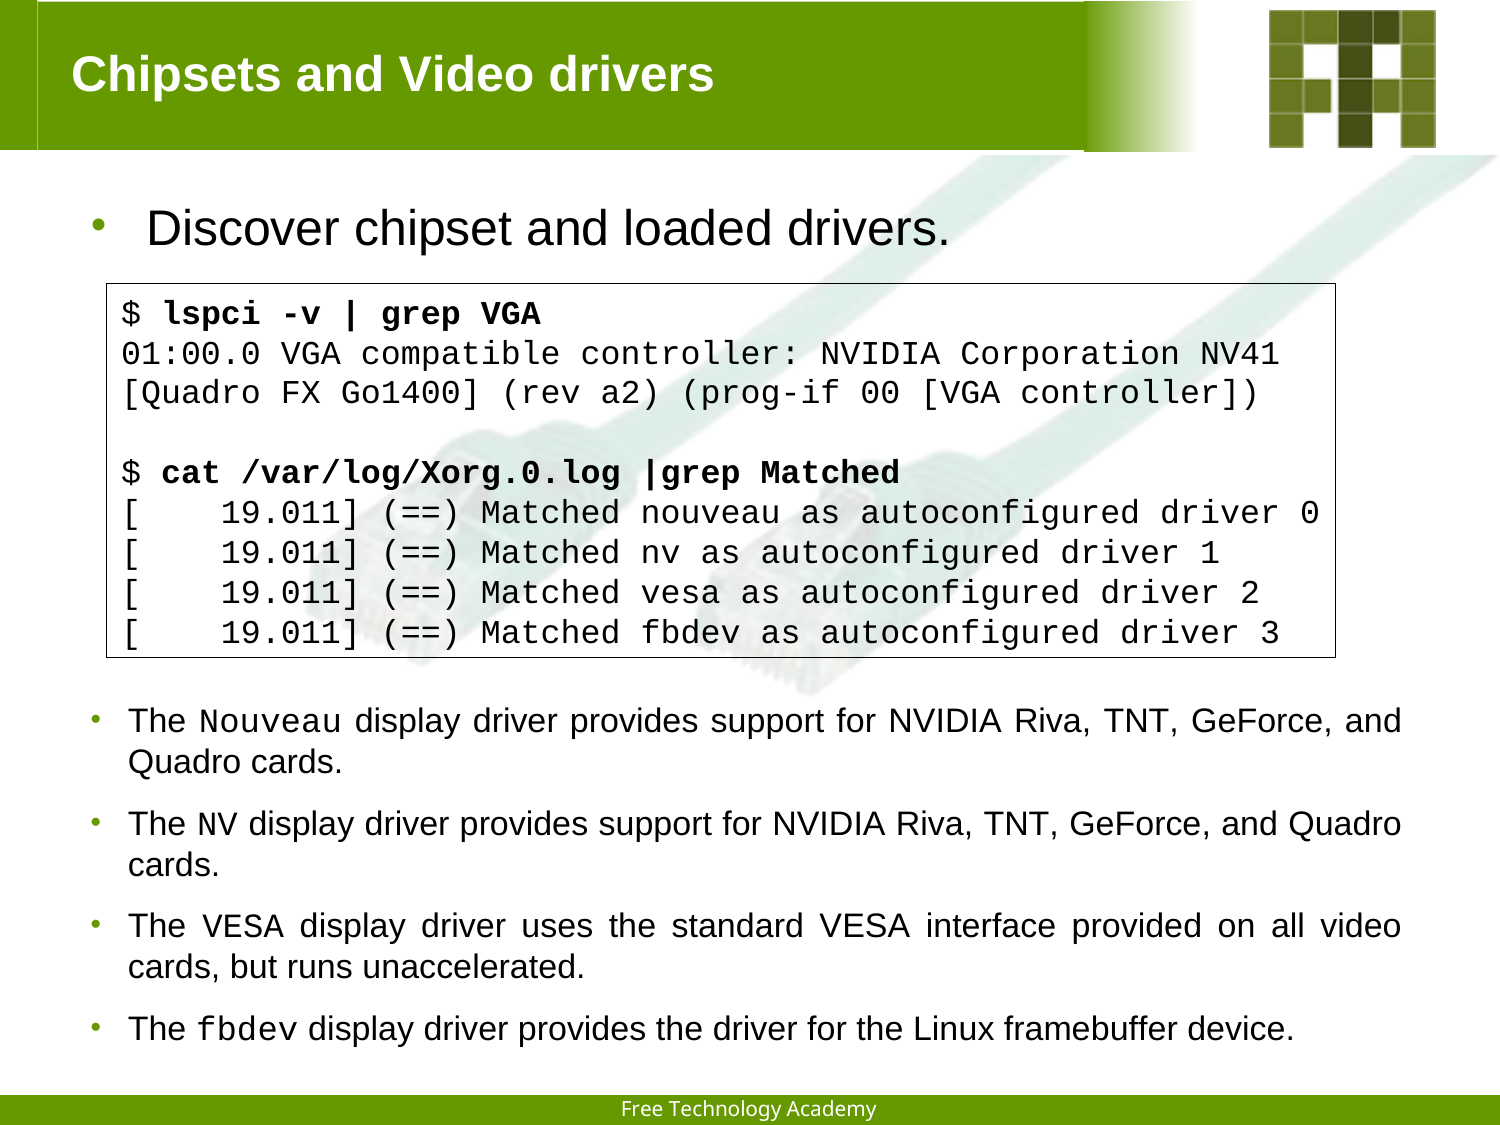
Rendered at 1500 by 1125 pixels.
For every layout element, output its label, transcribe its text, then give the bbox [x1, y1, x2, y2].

picture [1269, 10, 1436, 148]
list Discover chipset and loaded drivers. [75, 187, 1426, 690]
title Chipsets and Video drivers [56, 1, 1107, 152]
list The Nouveau display driver provides support for NVIDIA Riva, TNT, GeForce, and Quadro cards. The NV display driver provides support for NVIDIA Riva, TNT, GeForce, and Quadro cards. The VESA display driver uses the standard VESA interface provided on all video cards, but runs unaccelerated. The fbdev display driver provides the driver for the Linux framebuffer device. [75, 690, 1426, 1059]
text_box $ lspci -v | grep VGA 01:00.0 VGA compatible controller: NVIDIA Corporation NV41 [Quadro FX Go1400] (rev a2) (prog-if 00 [VGA controller]) $ cat /var/log/Xorg.0.log |grep Matched [ 19.011] (==) Matched nouveau as autoconfigured driver 0 [ 19.011] (==) Matched nv as autoconfigured driver 1 [ 19.011] (==) Matched vesa as autoconfigured driver 2 [ 19.011] (==) Matched fbdev as autoconfigured driver 3 [106, 283, 1336, 658]
